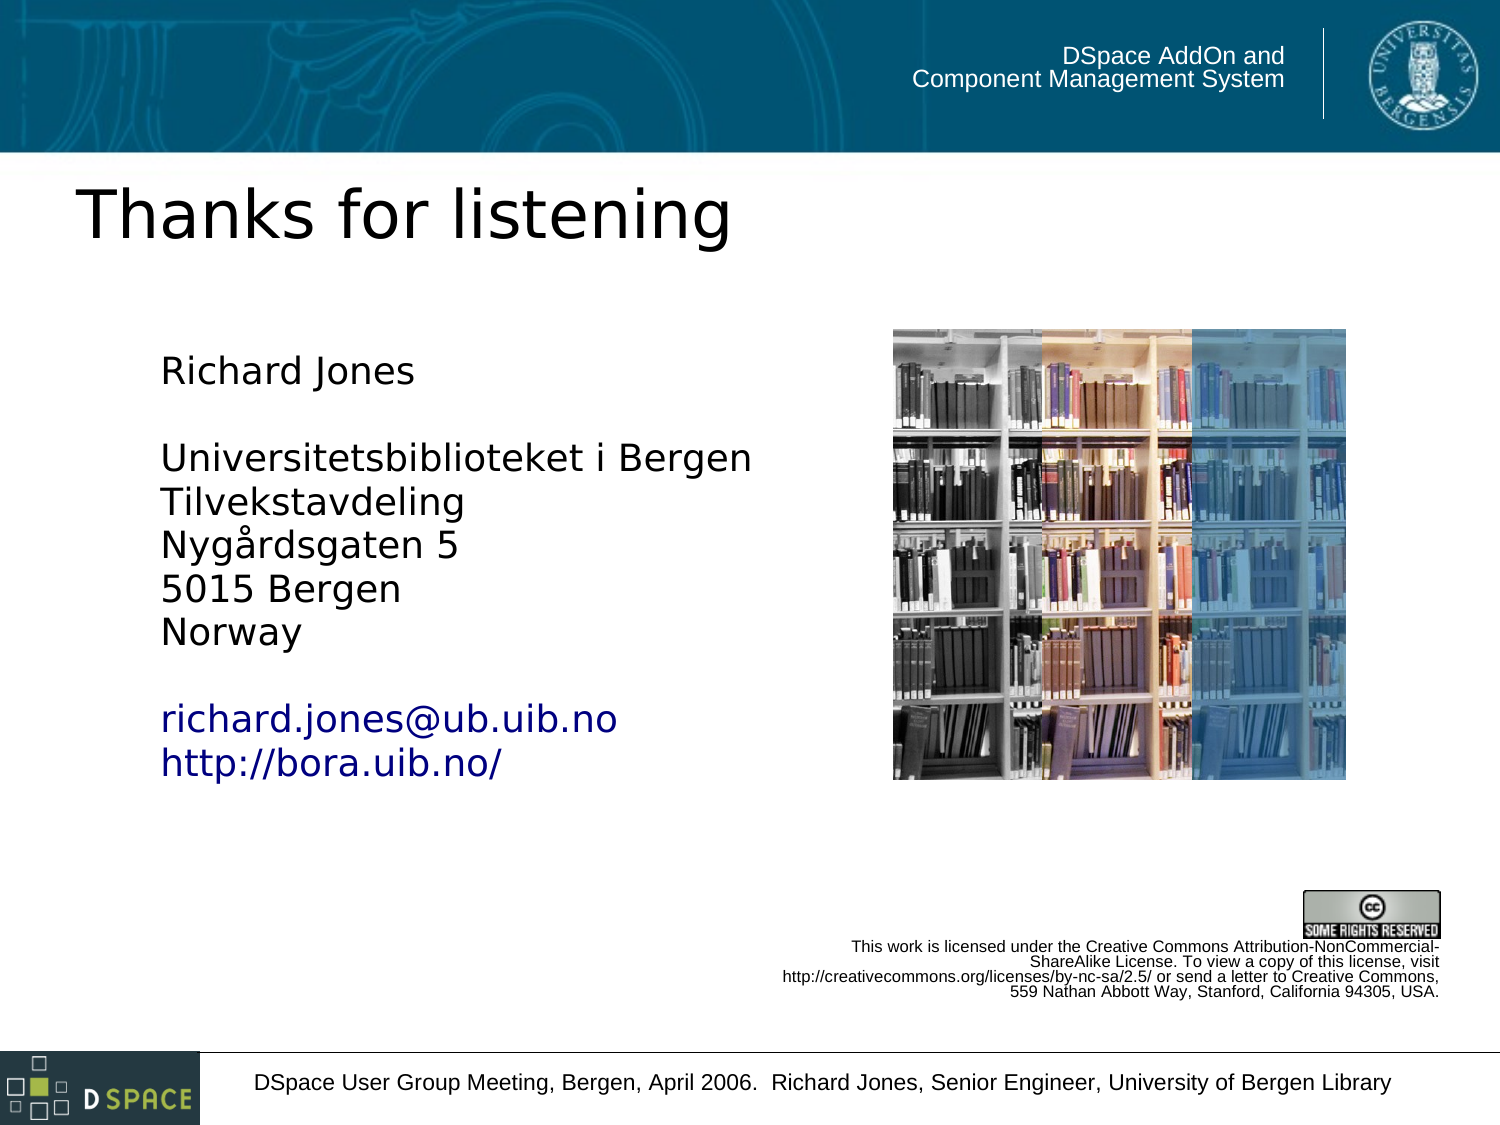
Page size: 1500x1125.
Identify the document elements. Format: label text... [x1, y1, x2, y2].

text_box This work is licensed under the Creative Commons Attribution-NonCommercial-ShareAlike License. To view a copy of this license, visit http://creativecommons.org/licenses/by-nc-sa/2.5/ or send a letter to Creative Commons, 559 Nathan Abbott Way, Stanford, California 94305, USA. [782, 940, 1442, 1027]
picture [0, 151, 1500, 1125]
text_box Richard Jones Universitetsbiblioteket i Bergen Tilvekstavdeling Nygårdsgaten 5 5015 Bergen Norway richard.jones@ub.uib.no http://bora.uib.no/ [160, 349, 741, 786]
picture [1368, 21, 1478, 131]
title Thanks for listening [76, 162, 1427, 278]
